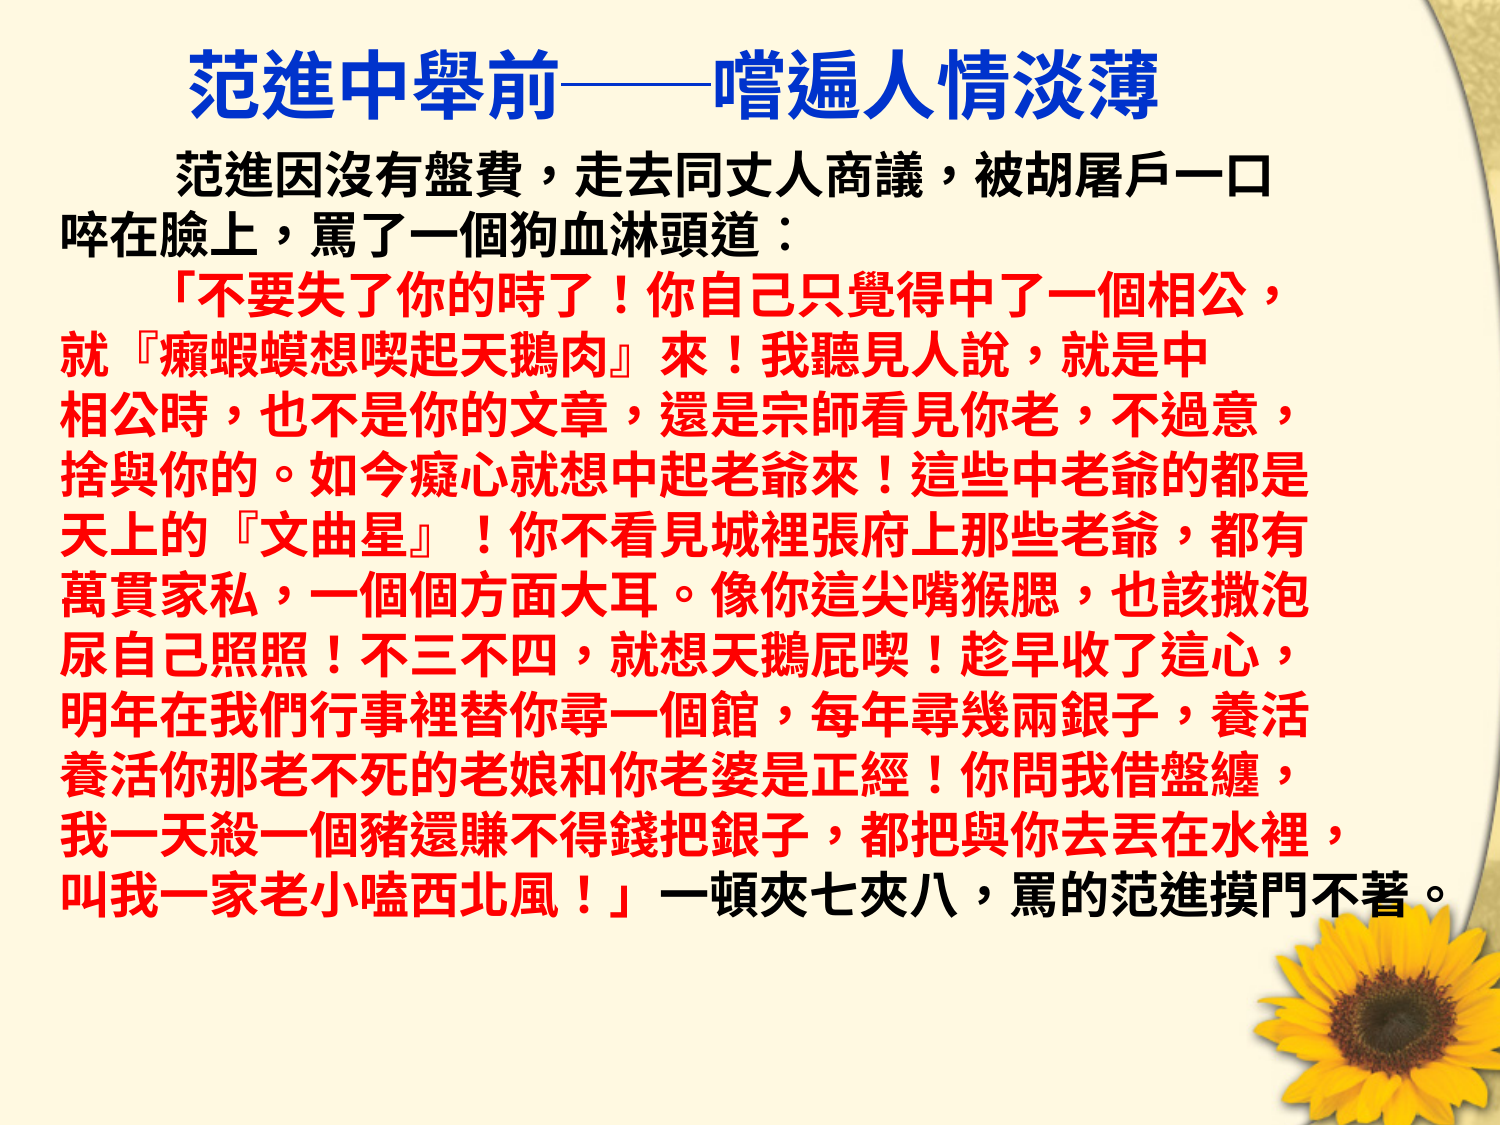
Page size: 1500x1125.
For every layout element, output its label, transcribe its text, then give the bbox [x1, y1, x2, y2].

picture [0, 0, 1500, 1125]
text_box 范進因沒有盤費，走去同丈人商議，被胡屠戶一口 啐在臉上，罵了一個狗血淋頭道︰ 「不要失了你的時了！你自己只覺得中了一個相公， 就『癩蝦蟆想喫起天鵝肉』來！我聽見人說，就是中 相公時，也不是你的文章，還是宗師看見你老，不過意， 捨與你的。如今癡心就想中起老爺來！這些中老爺的都是 天上的『文曲星』！你不看見城裡張府上那些老爺，都有 萬貫家私，一個個方面大耳。像你這尖嘴猴腮，也該撒泡 尿自己照照！不三不四，就想天鵝屁喫！趁早收了這心， 明年在我們行事裡替你尋一個館，每年尋幾兩銀子，養活 養活你那老不死的老娘和你老婆是正經！你問我借盤纏， 我一天殺一個豬還賺不得錢把銀子，都把與你去丟在水裡， 叫我一家老小嗑西北風！」一頓夾七夾八，罵的范進摸門不著。 [45, 136, 1500, 992]
text_box 范進中舉前──嚐遍人情淡薄 [171, 31, 1294, 137]
